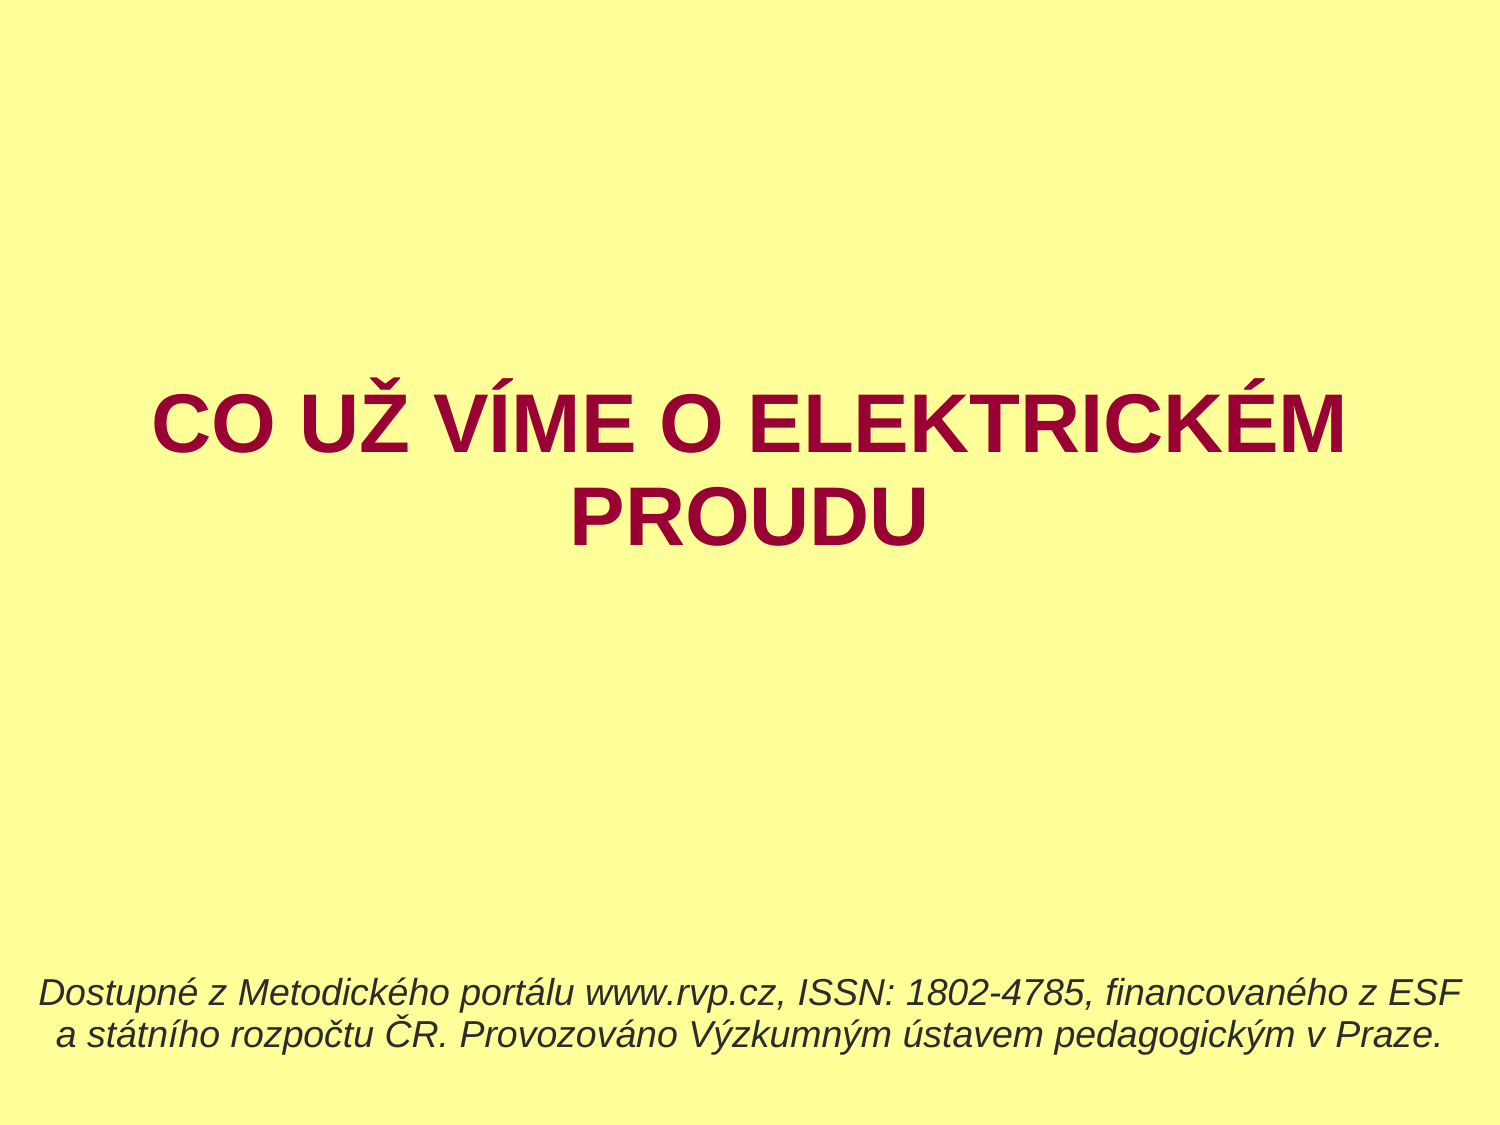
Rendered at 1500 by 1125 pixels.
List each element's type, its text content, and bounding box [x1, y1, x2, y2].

title CO UŽ VÍME O ELEKTRICKÉM PROUDU [112, 349, 1388, 591]
text_box Dostupné z Metodického portálu www.rvp.cz, ISSN: 1802-4785, financovaného z ESF a státního rozpočtu ČR. Provozováno Výzkumným ústavem pedagogickým v Praze. [0, 964, 1500, 1064]
